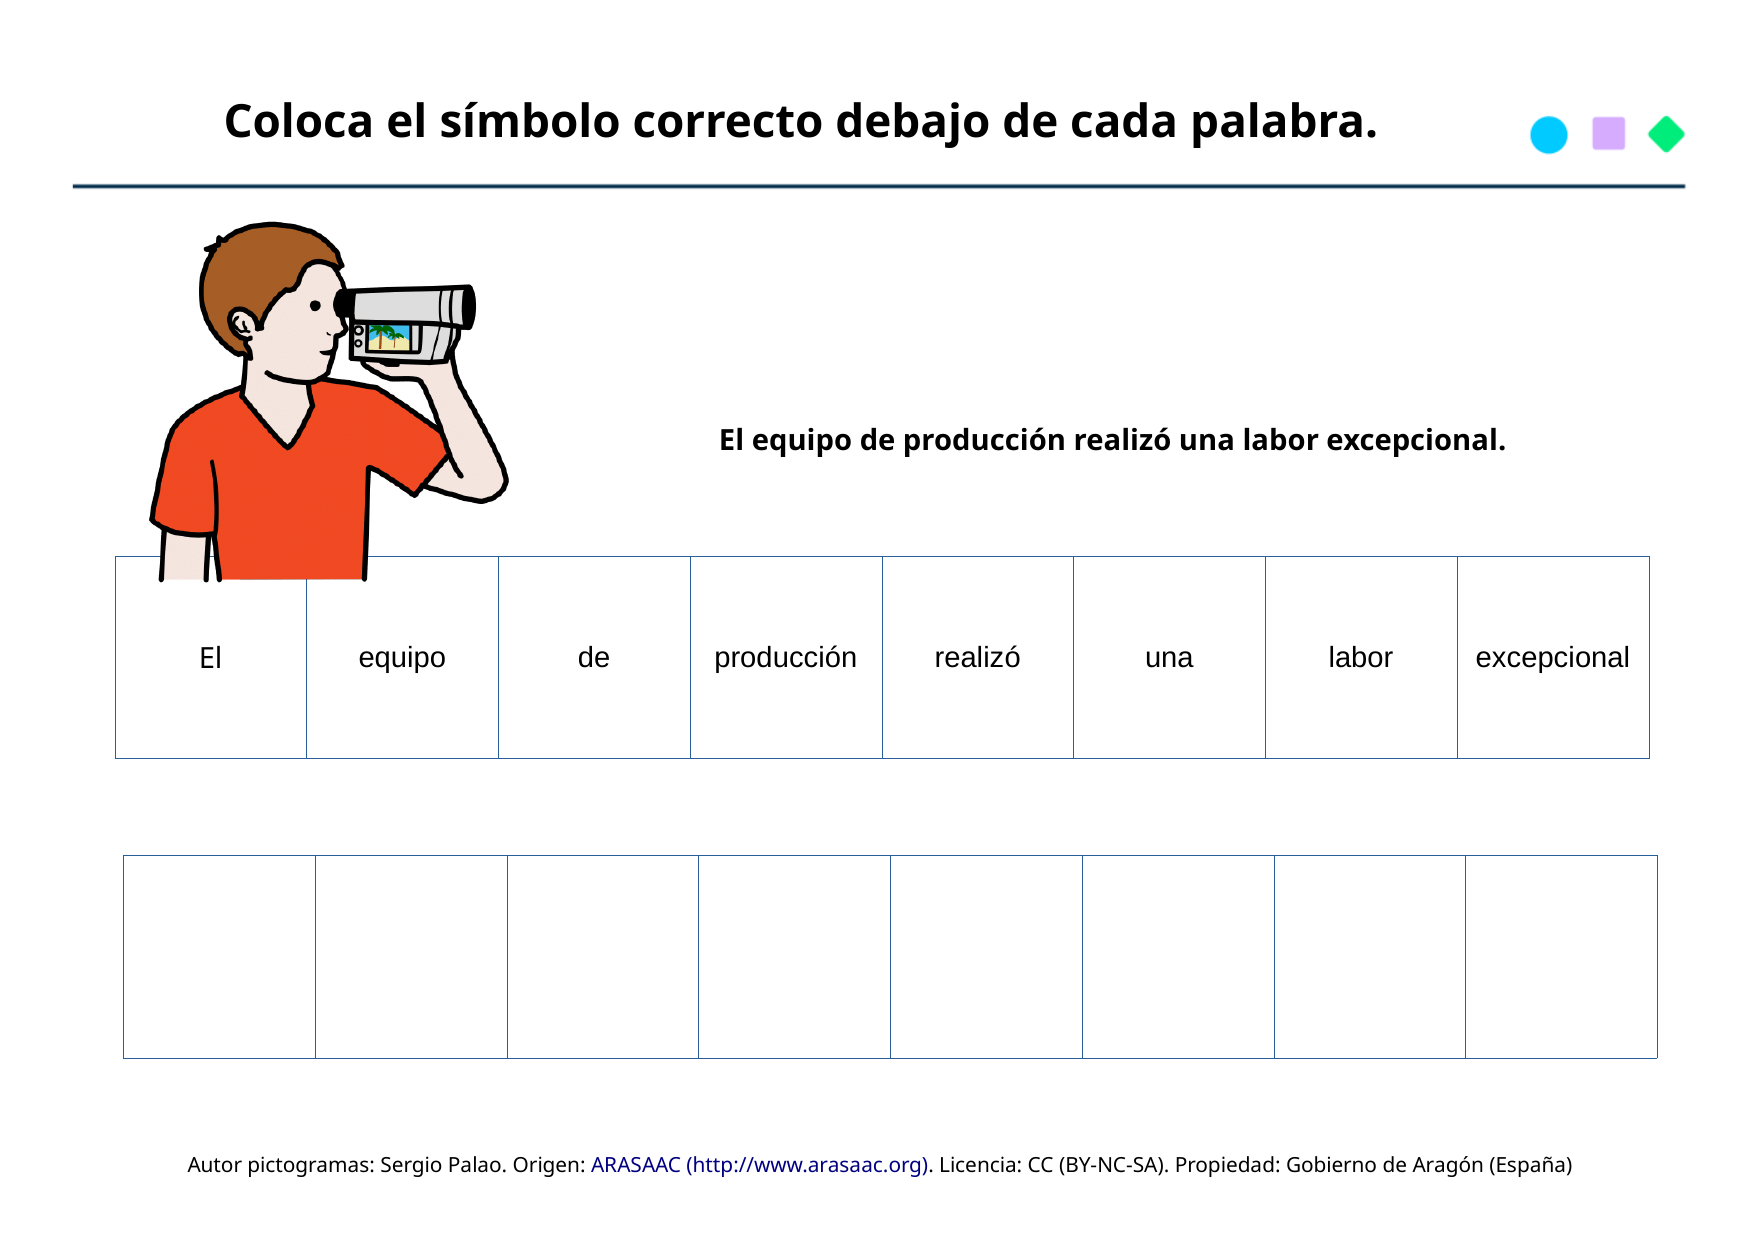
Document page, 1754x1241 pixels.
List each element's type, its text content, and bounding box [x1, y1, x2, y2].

table_header de [499, 557, 690, 758]
table_header producción [691, 557, 882, 758]
table_header [891, 856, 1082, 1058]
table_header una [1074, 557, 1265, 758]
table_header realizó [883, 557, 1073, 758]
table_header [124, 856, 315, 1058]
table_header [316, 856, 507, 1058]
table_header equipo [307, 609, 498, 758]
picture [59, 88, 1695, 609]
table_header [508, 856, 698, 1058]
text_box Autor pictogramas: Sergio Palao. Origen: ARASAAC (http://www.arasaac.org). Licencia: CC (BY-NC-SA). Propiedad: Gobierno de Aragón (España) [53, 1127, 1707, 1202]
table_header [1466, 856, 1657, 1058]
table_header [1083, 856, 1274, 1058]
table_header excepcional [1458, 557, 1649, 758]
table_header labor [1266, 557, 1457, 758]
table_header El [116, 557, 306, 758]
text_box El equipo de producción realizó una labor excepcional. [704, 413, 1635, 465]
table_header [699, 856, 890, 1058]
title Coloca el símbolo correcto debajo de cada palabra. [88, 46, 1514, 194]
table_header [1275, 856, 1465, 1058]
